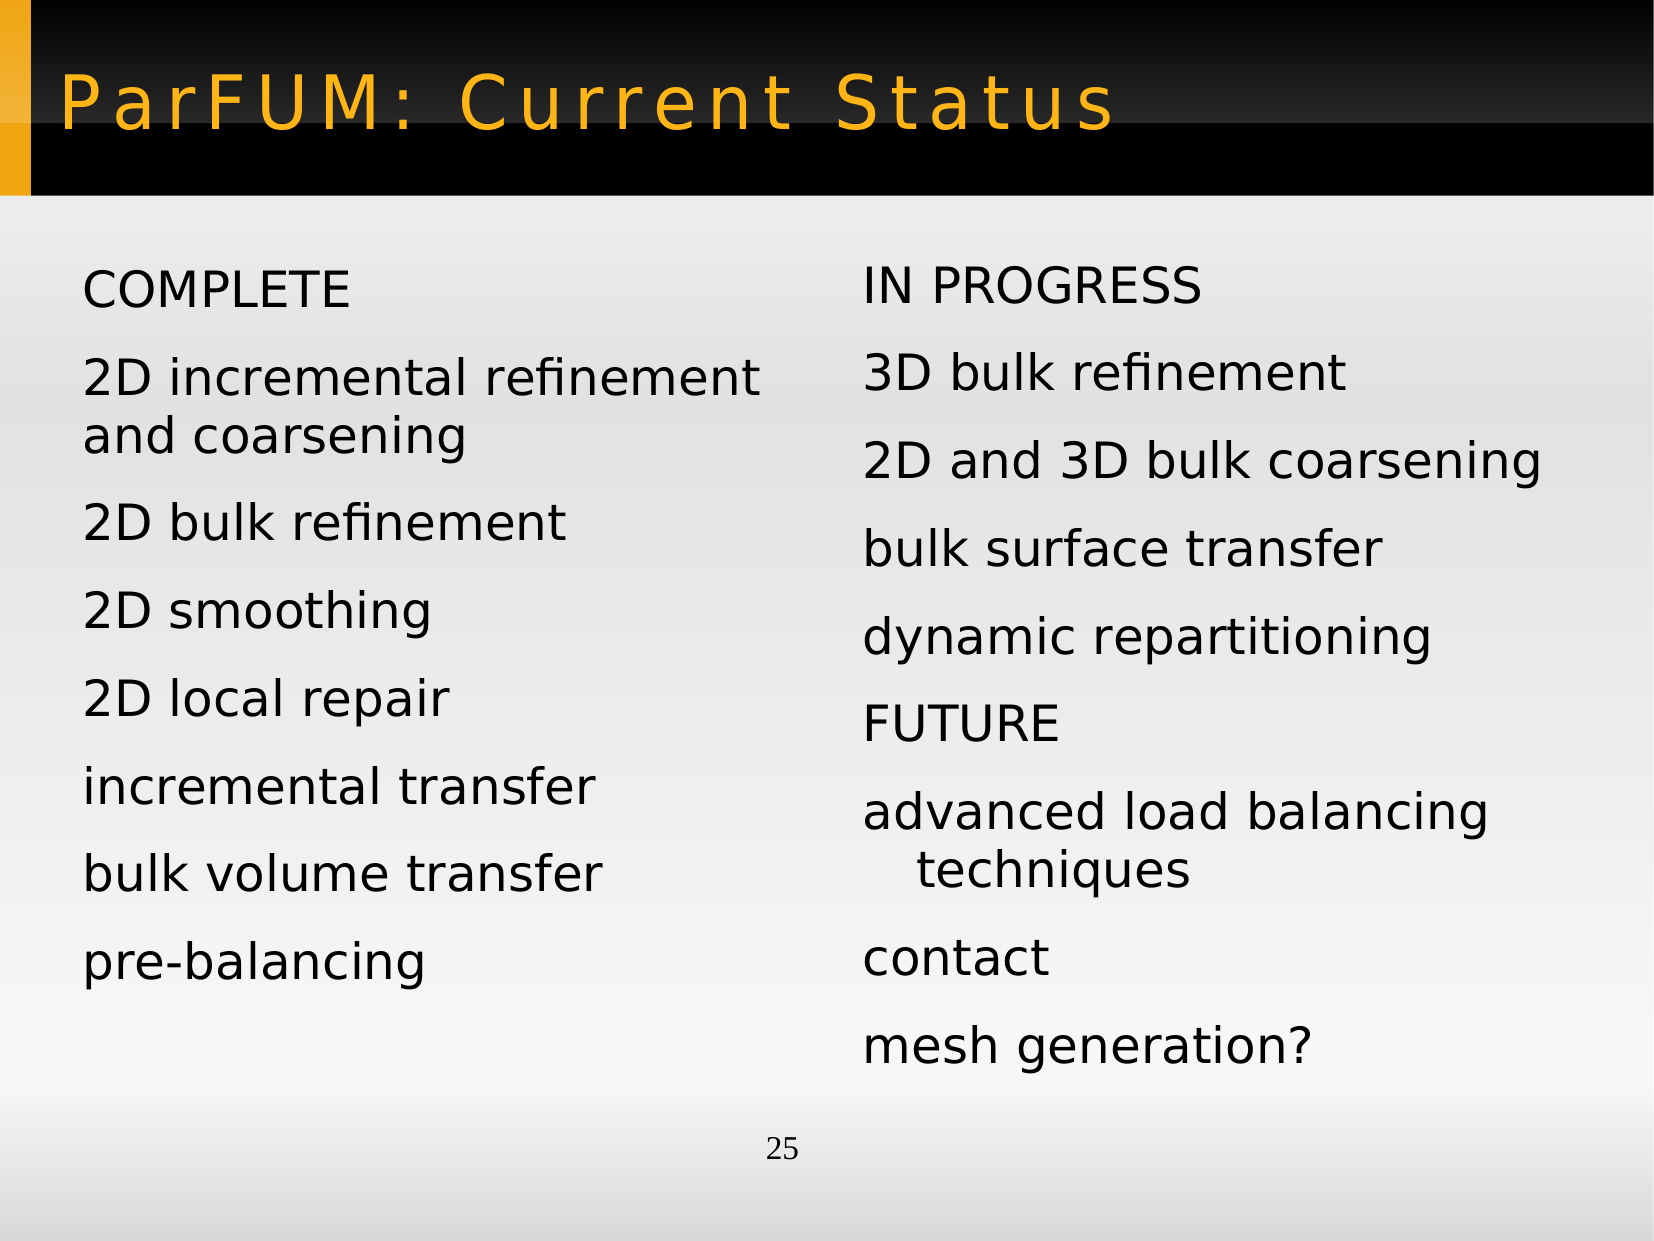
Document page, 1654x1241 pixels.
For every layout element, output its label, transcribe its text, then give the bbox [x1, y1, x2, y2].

list COMPLETE 2D incremental refinement and coarsening 2D bulk refinement 2D smoothing 2D local repair incremental transfer bulk volume transfer pre-balancing [82, 260, 809, 1080]
title ParFUM: Current Status [59, 29, 1270, 178]
picture [0, 0, 1654, 1241]
list IN PROGRESS 3D bulk refinement 2D and 3D bulk coarsening bulk surface transfer dynamic repartitioning FUTURE advanced load balancing techniques contact mesh generation? [845, 256, 1572, 1134]
